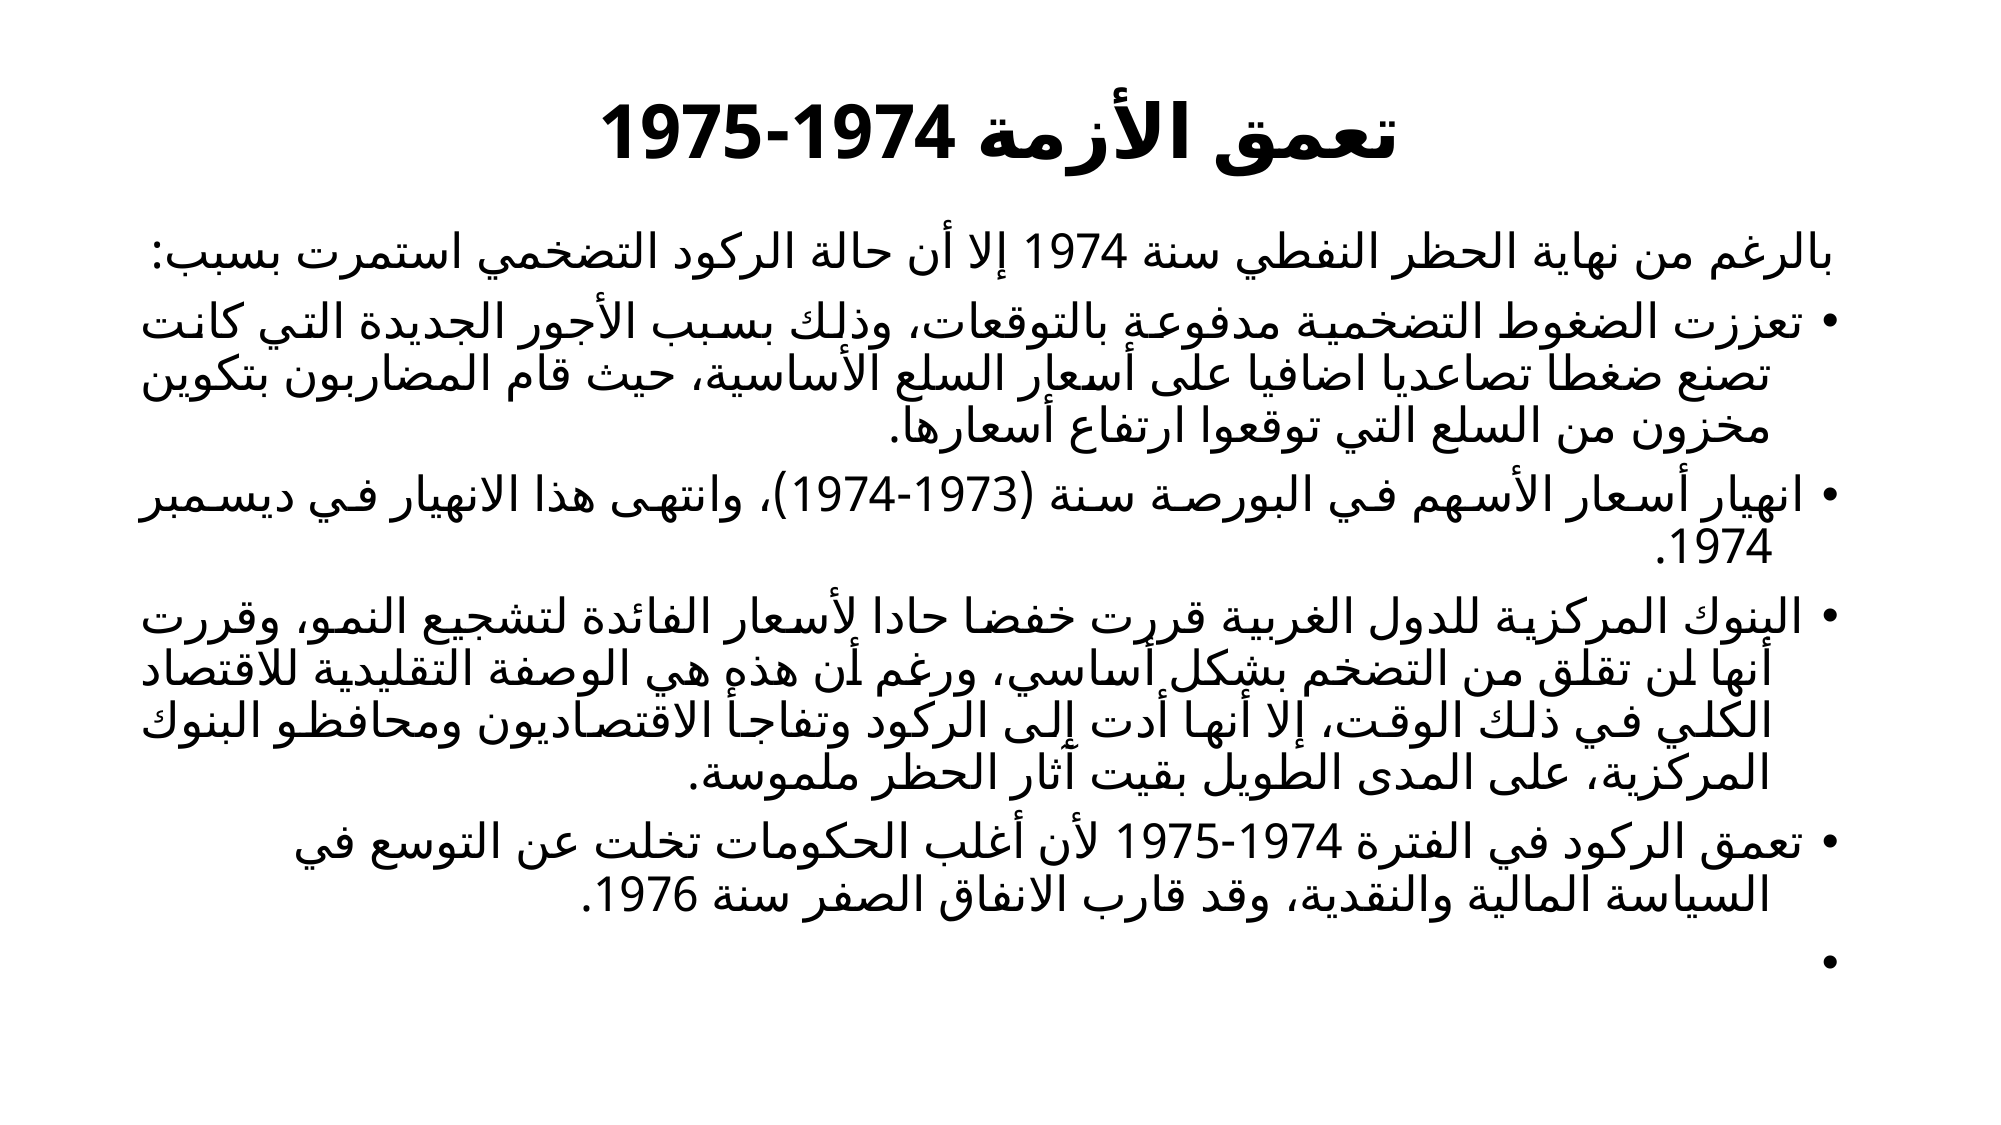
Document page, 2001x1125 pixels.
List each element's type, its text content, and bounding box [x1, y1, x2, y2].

list بالرغم من نهاية الحظر النفطي سنة 1974 إلا أن حالة الركود التضخمي استمرت بسبب: تعززت الضغوط التضخمية مدفوعة بالتوقعات، وذلك بسبب الأجور الجديدة التي كانت تصنع ضغطا تصاعديا اضافيا على أسعار السلع الأساسية، حيث قام المضاربون بتكوين مخزون من السلع التي توقعوا ارتفاع أسعارها. انهيار أسعار الأسهم في البورصة سنة (1973-1974)، وانتهى هذا الانهيار في ديسمبر 1974. البنوك المركزية للدول الغربية قررت خفضا حادا لأسعار الفائدة لتشجيع النمو، وقررت أنها لن تقلق من التضخم بشكل أساسي، ورغم أن هذه هي الوصفة التقليدية للاقتصاد الكلي في ذلك الوقت، إلا أنها أدت إلى الركود وتفاجأ الاقتصاديون ومحافظو البنوك المركزية، على المدى الطويل بقيت آثار الحظر ملموسة. تعمق الركود في الفترة 1974-1975 لأن أغلب الحكومات تخلت عن التوسع في السياسة المالية والنقدية، وقد قارب الانفاق الصفر سنة 1976. [125, 219, 1851, 1071]
title تعمق الأزمة 1974-1975 [137, 59, 1863, 209]
